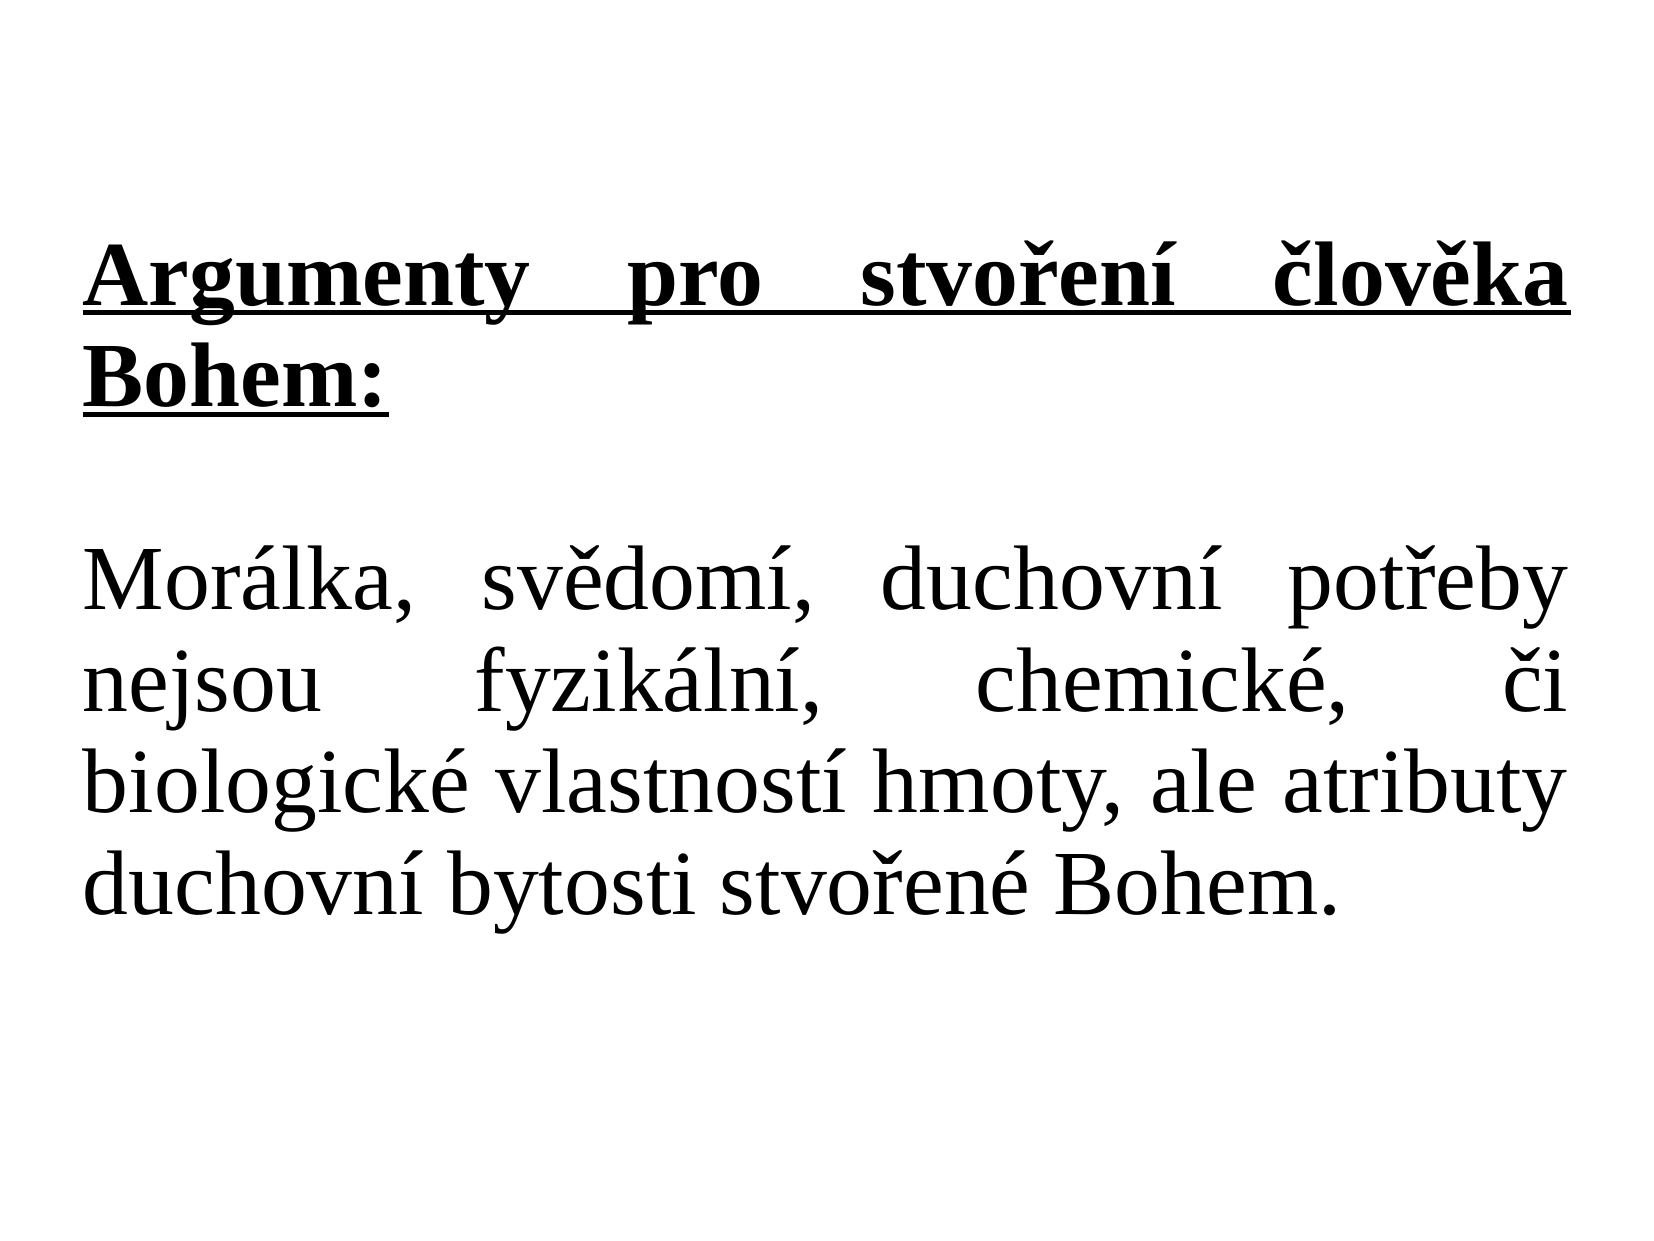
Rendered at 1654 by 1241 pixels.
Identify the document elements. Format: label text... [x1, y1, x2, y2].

subtitle Argumenty pro stvoření člověka Bohem: Morálka, svědomí, duchovní potřeby nejsou fyzikální, chemické, či biologické vlastností hmoty, ale atributy duchovní bytosti stvořené Bohem. [82, 49, 1571, 1109]
